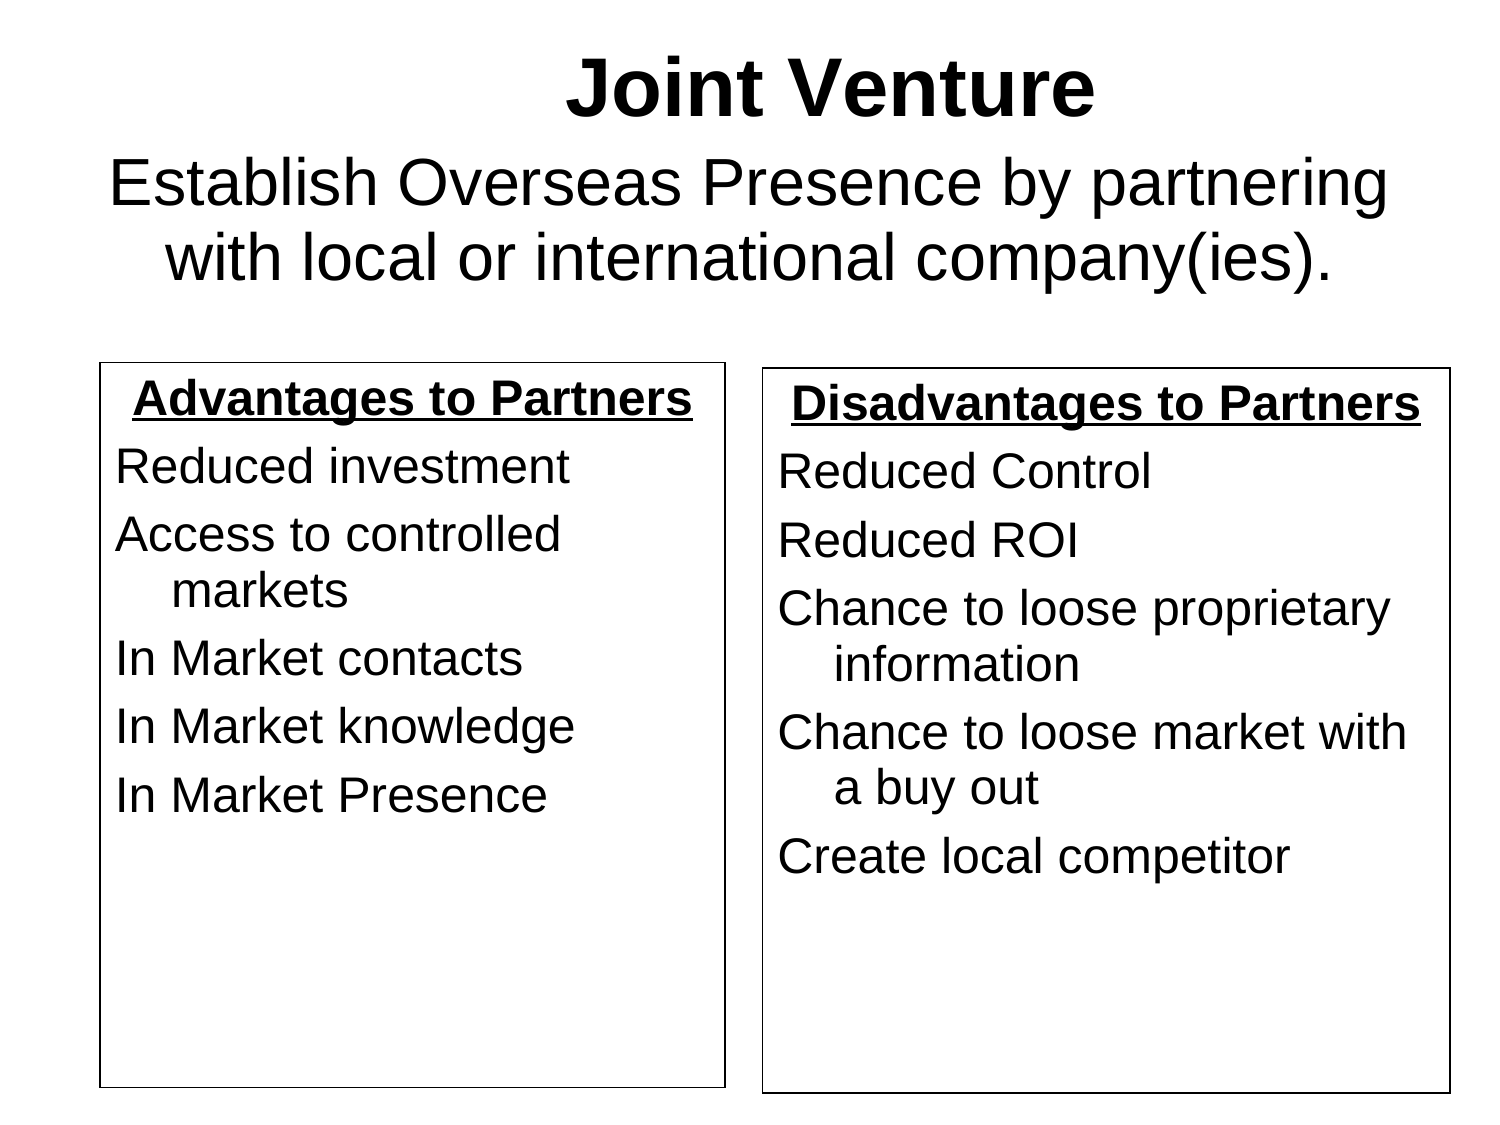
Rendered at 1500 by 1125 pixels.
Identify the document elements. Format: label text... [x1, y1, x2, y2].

text_box Establish Overseas Presence by partnering with local or international company(ies). [37, 137, 1463, 303]
list Advantages to Partners Reduced investment Access to controlled markets In Market contacts In Market knowledge In Market Presence [99, 362, 726, 1088]
list Disadvantages to Partners Reduced Control Reduced ROI Chance to loose proprietary information Chance to loose market with a buy out Create local competitor [762, 367, 1450, 1093]
title Joint Venture [212, 29, 1450, 137]
